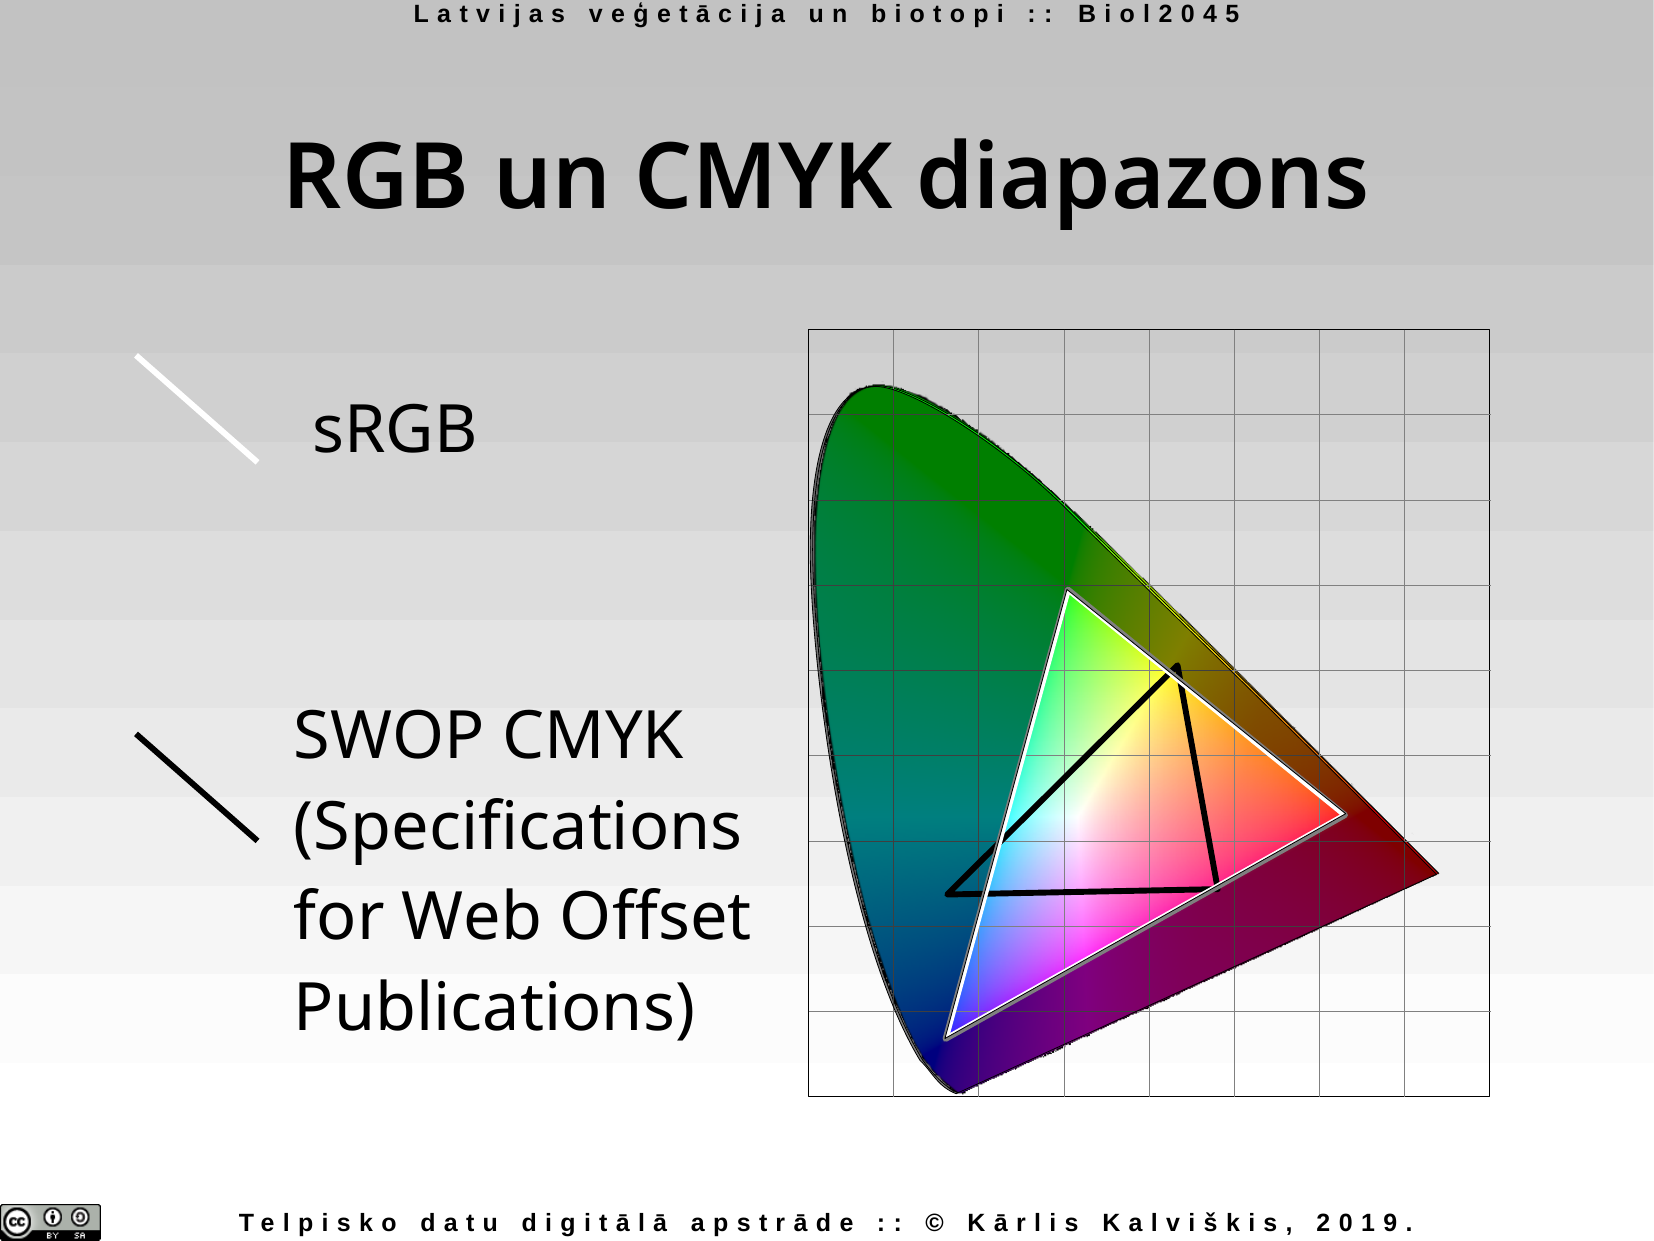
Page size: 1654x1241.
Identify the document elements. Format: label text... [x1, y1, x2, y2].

picture [0, 0, 1654, 1241]
text_box sRGB [312, 381, 715, 462]
text_box SWOP CMYK (Specifications for Web Offset Publications) [293, 687, 784, 1012]
title RGB un CMYK diapazons [29, 49, 1625, 296]
text_box [810, 386, 1437, 1094]
